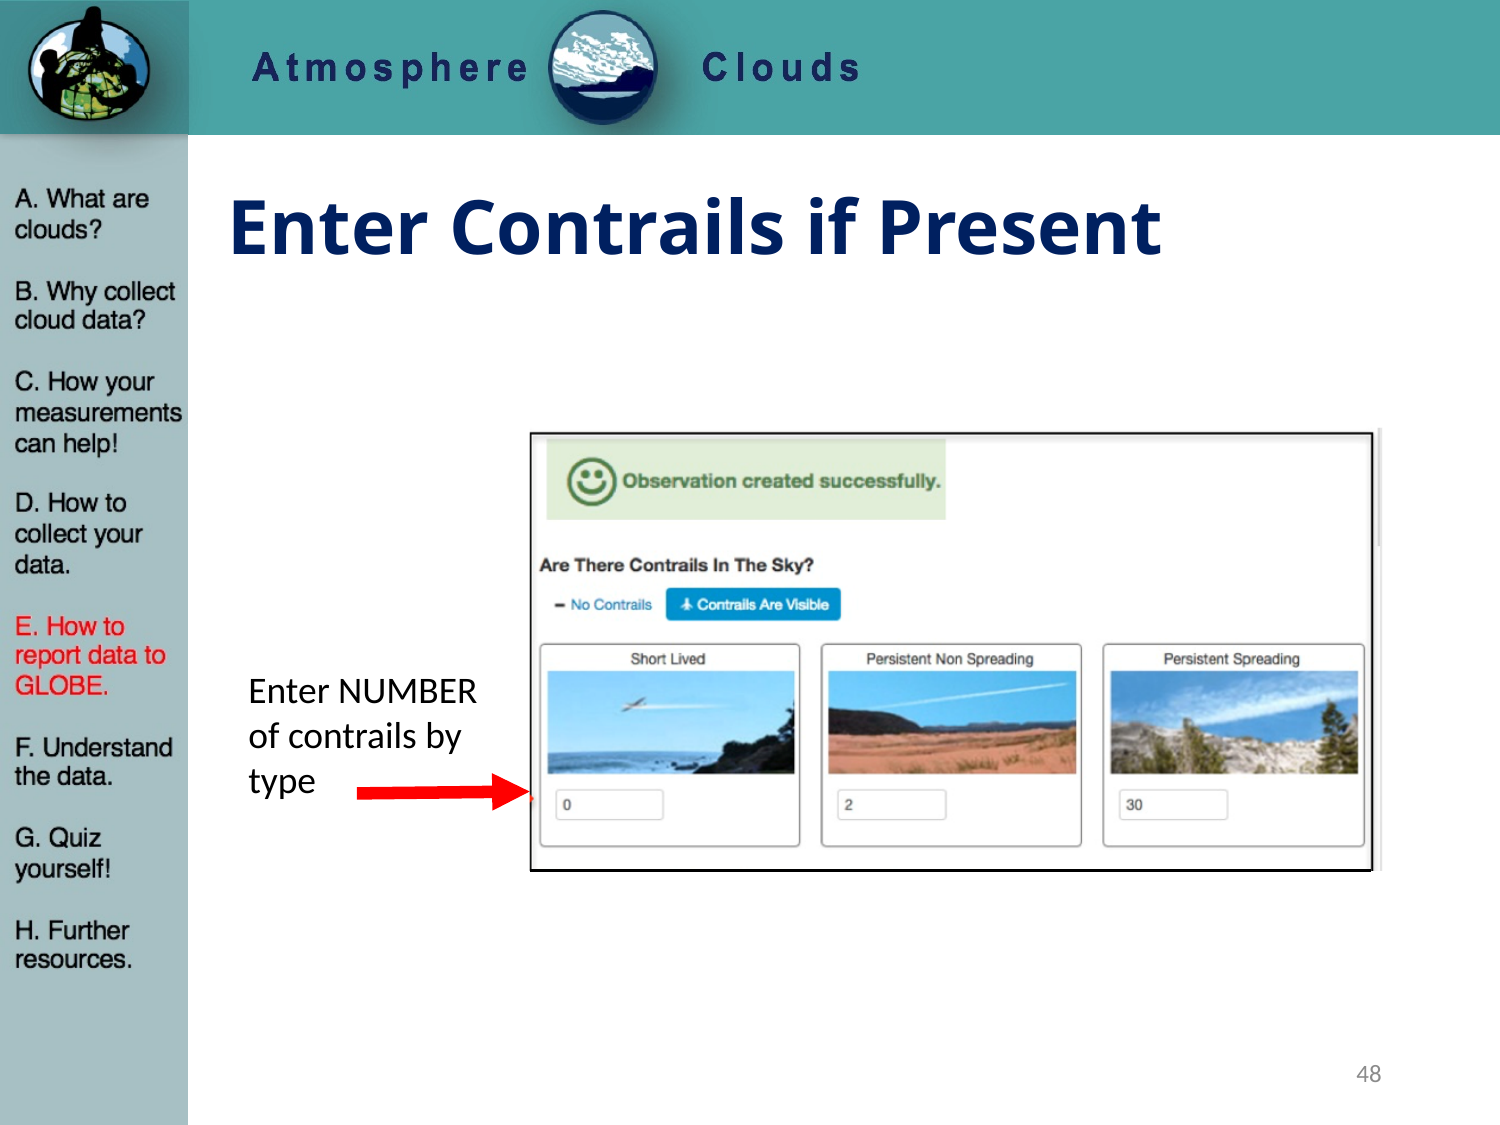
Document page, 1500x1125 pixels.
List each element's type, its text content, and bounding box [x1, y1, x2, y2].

title Enter Contrails if Present [212, 154, 1397, 306]
picture [0, 0, 1500, 1125]
slide_number <number> [1059, 1042, 1397, 1103]
text_box Enter NUMBER of contrails by type [233, 658, 530, 809]
picture [529, 396, 1397, 871]
